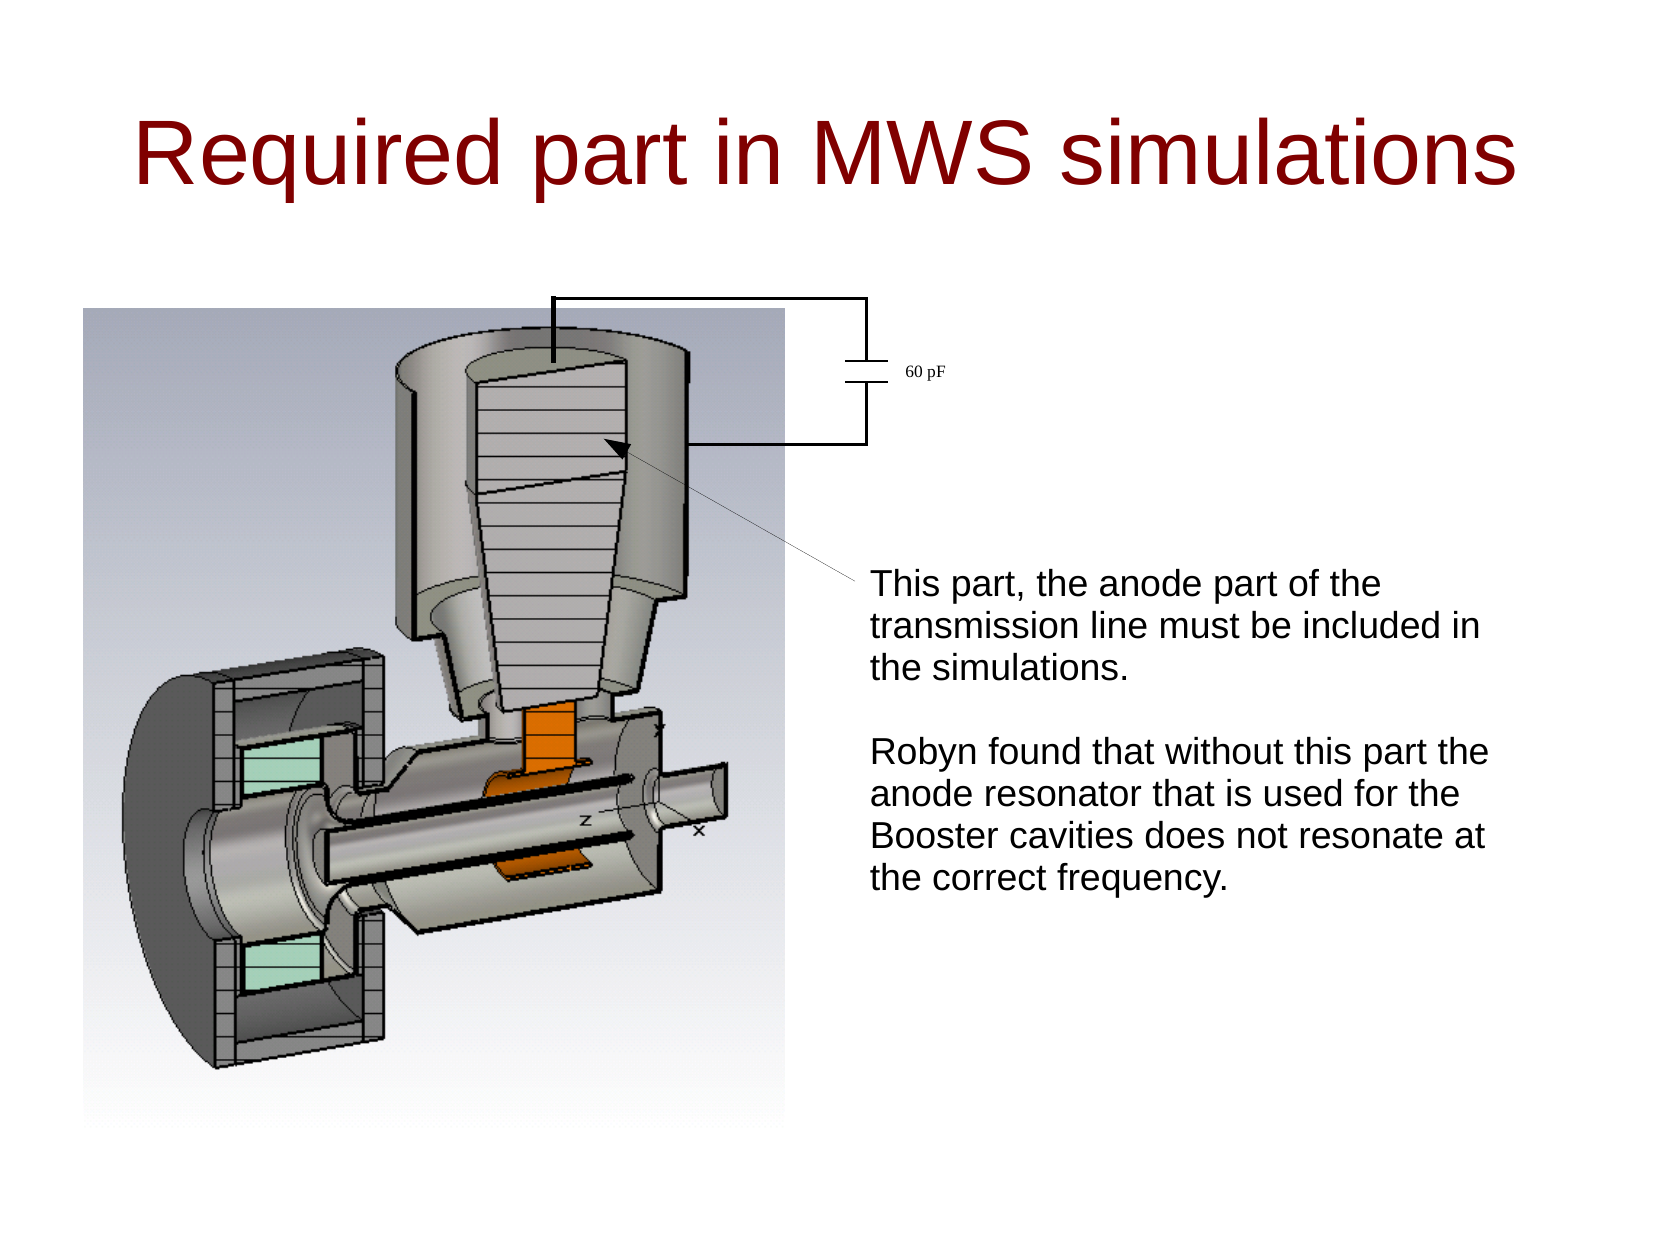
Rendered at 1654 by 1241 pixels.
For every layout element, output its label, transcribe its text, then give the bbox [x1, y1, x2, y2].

picture [82, 295, 983, 1133]
title Required part in MWS simulations [82, 49, 1571, 257]
text_box This part, the anode part of the transmission line must be included in the simulations. Robyn found that without this part the anode resonator that is used for the Booster cavities does not resonate at the correct frequency. [855, 555, 1523, 902]
